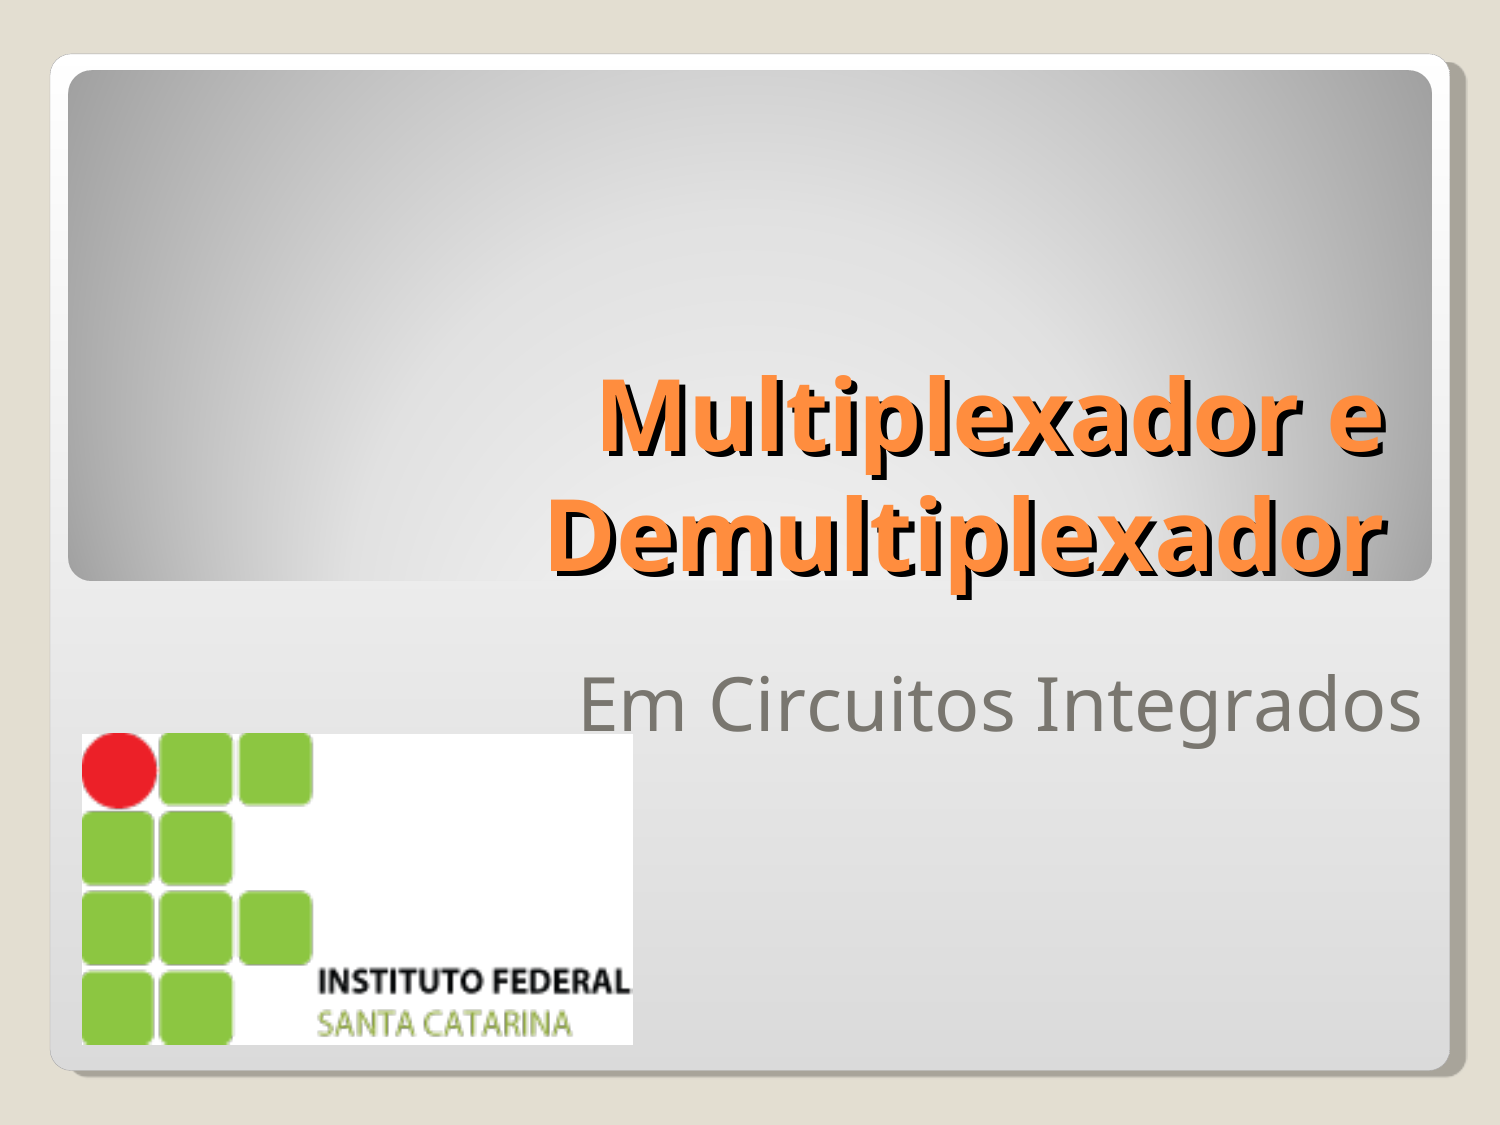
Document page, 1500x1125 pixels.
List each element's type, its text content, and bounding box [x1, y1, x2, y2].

text_box Em Circuitos Integrados [164, 656, 1440, 786]
picture [82, 733, 633, 1045]
text_box Multiplexador e Demultiplexador [118, 298, 1394, 599]
picture [67, 69, 1433, 582]
